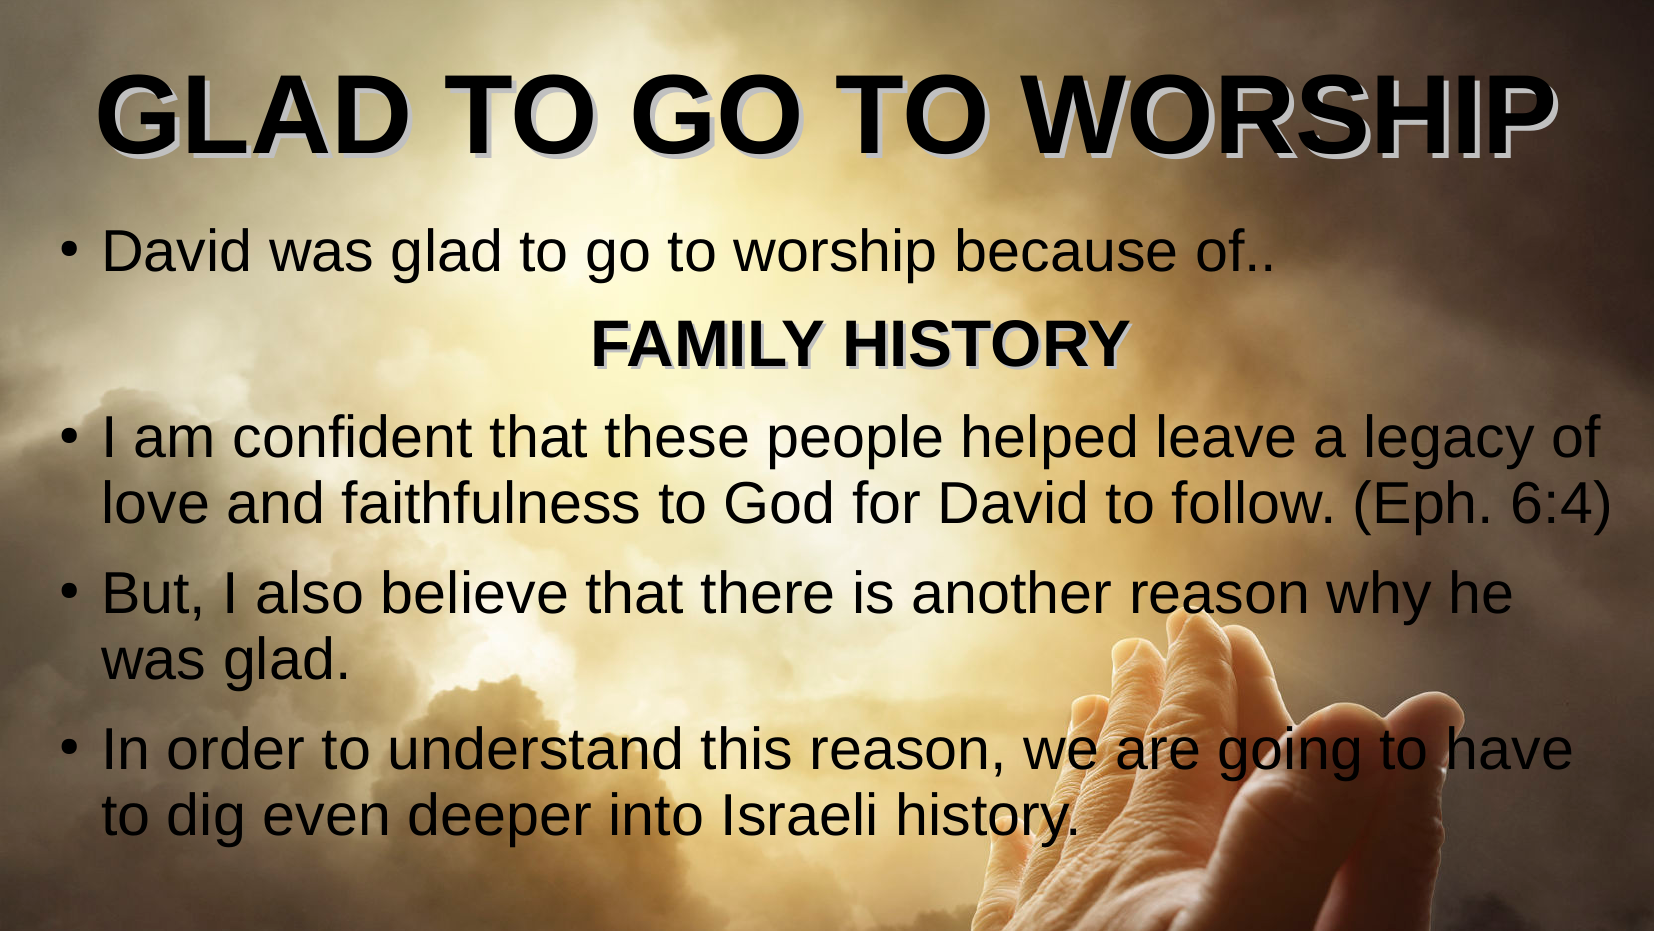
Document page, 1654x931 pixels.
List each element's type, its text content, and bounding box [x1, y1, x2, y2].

title GLAD TO GO TO WORSHIP [82, 37, 1571, 193]
list David was glad to go to worship because of.. FAMILY HISTORY I am confident that these people helped leave a legacy of love and faithfulness to God for David to follow. (Eph. 6:4) But, I also believe that there is another reason why he was glad. In order to understand this reason, we are going to have to dig even deeper into Israeli history. [45, 217, 1621, 915]
picture [0, 0, 1654, 931]
